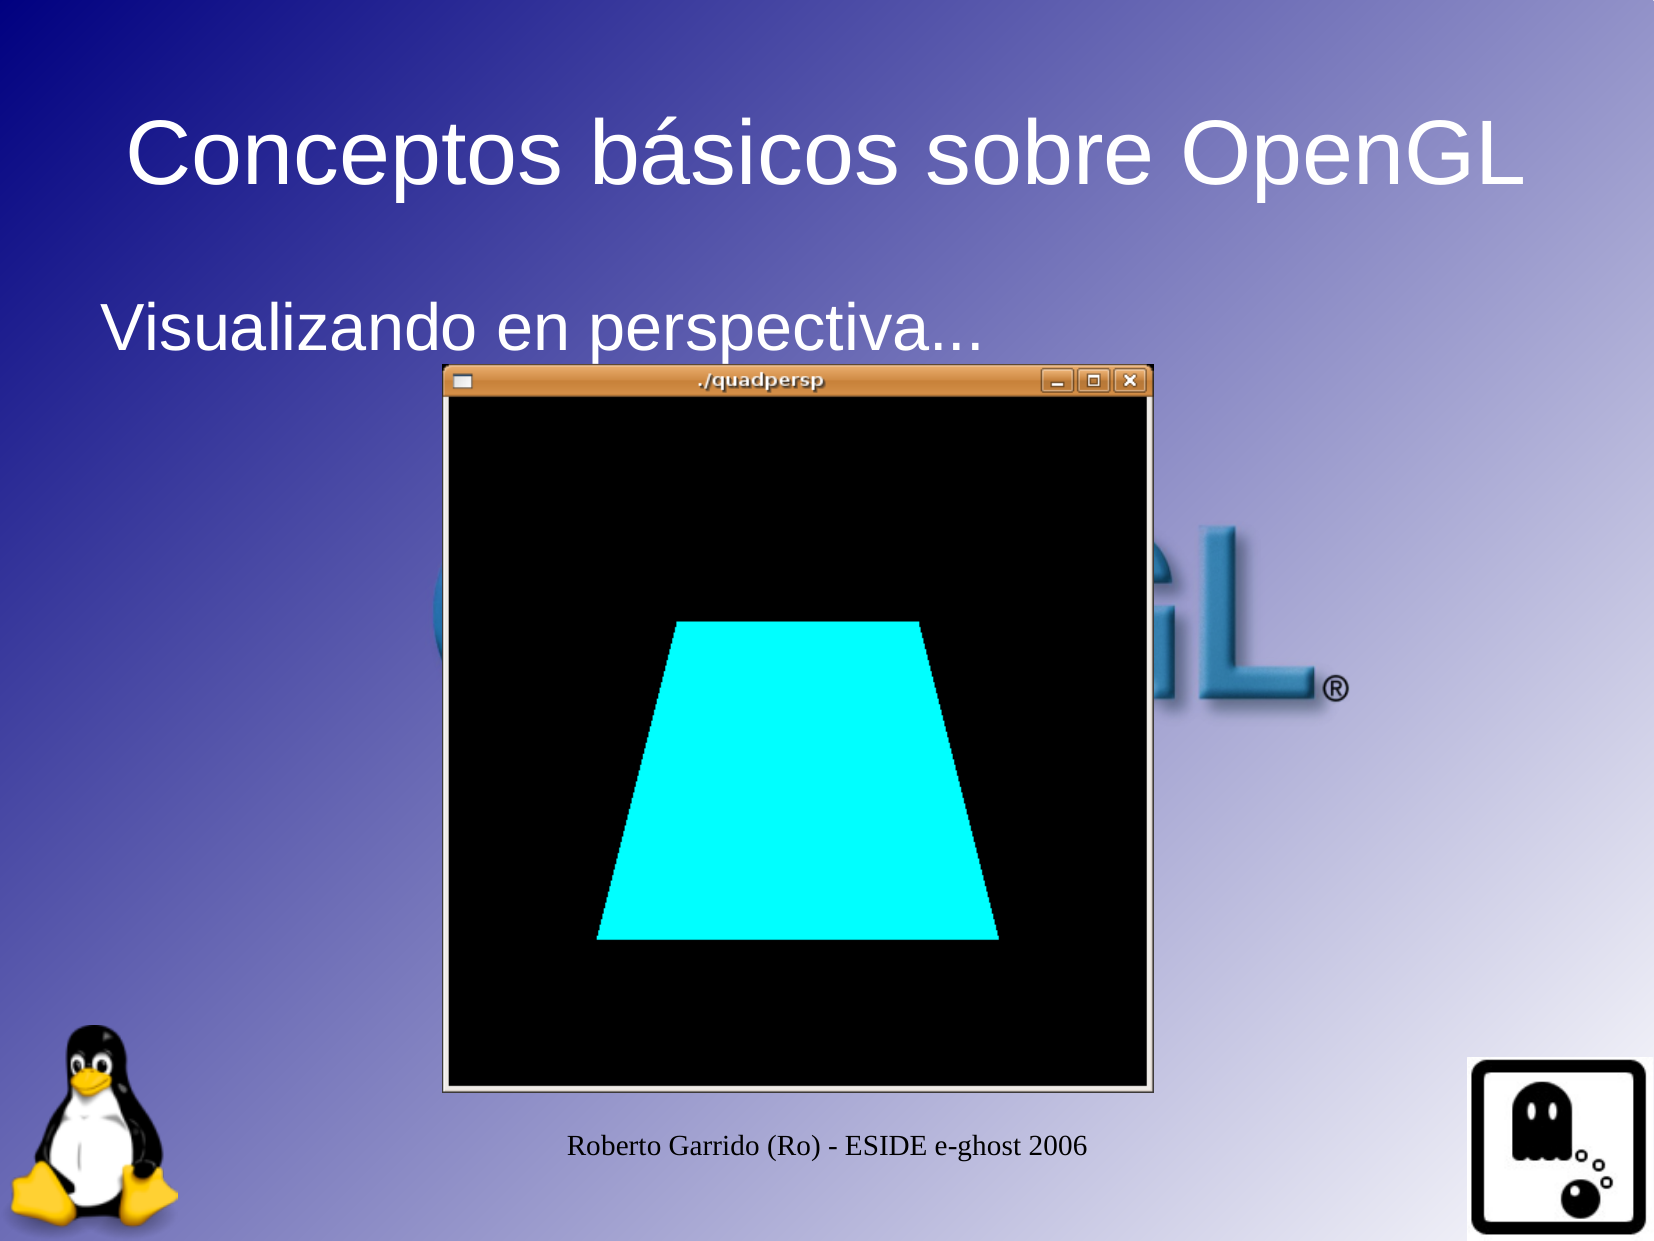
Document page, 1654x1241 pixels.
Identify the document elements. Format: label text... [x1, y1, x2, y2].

picture [1467, 1057, 1654, 1241]
list Visualizando en perspectiva... [82, 290, 1571, 1109]
picture [442, 364, 1154, 1093]
picture [0, 1025, 178, 1241]
title Conceptos básicos sobre OpenGL [82, 49, 1571, 257]
